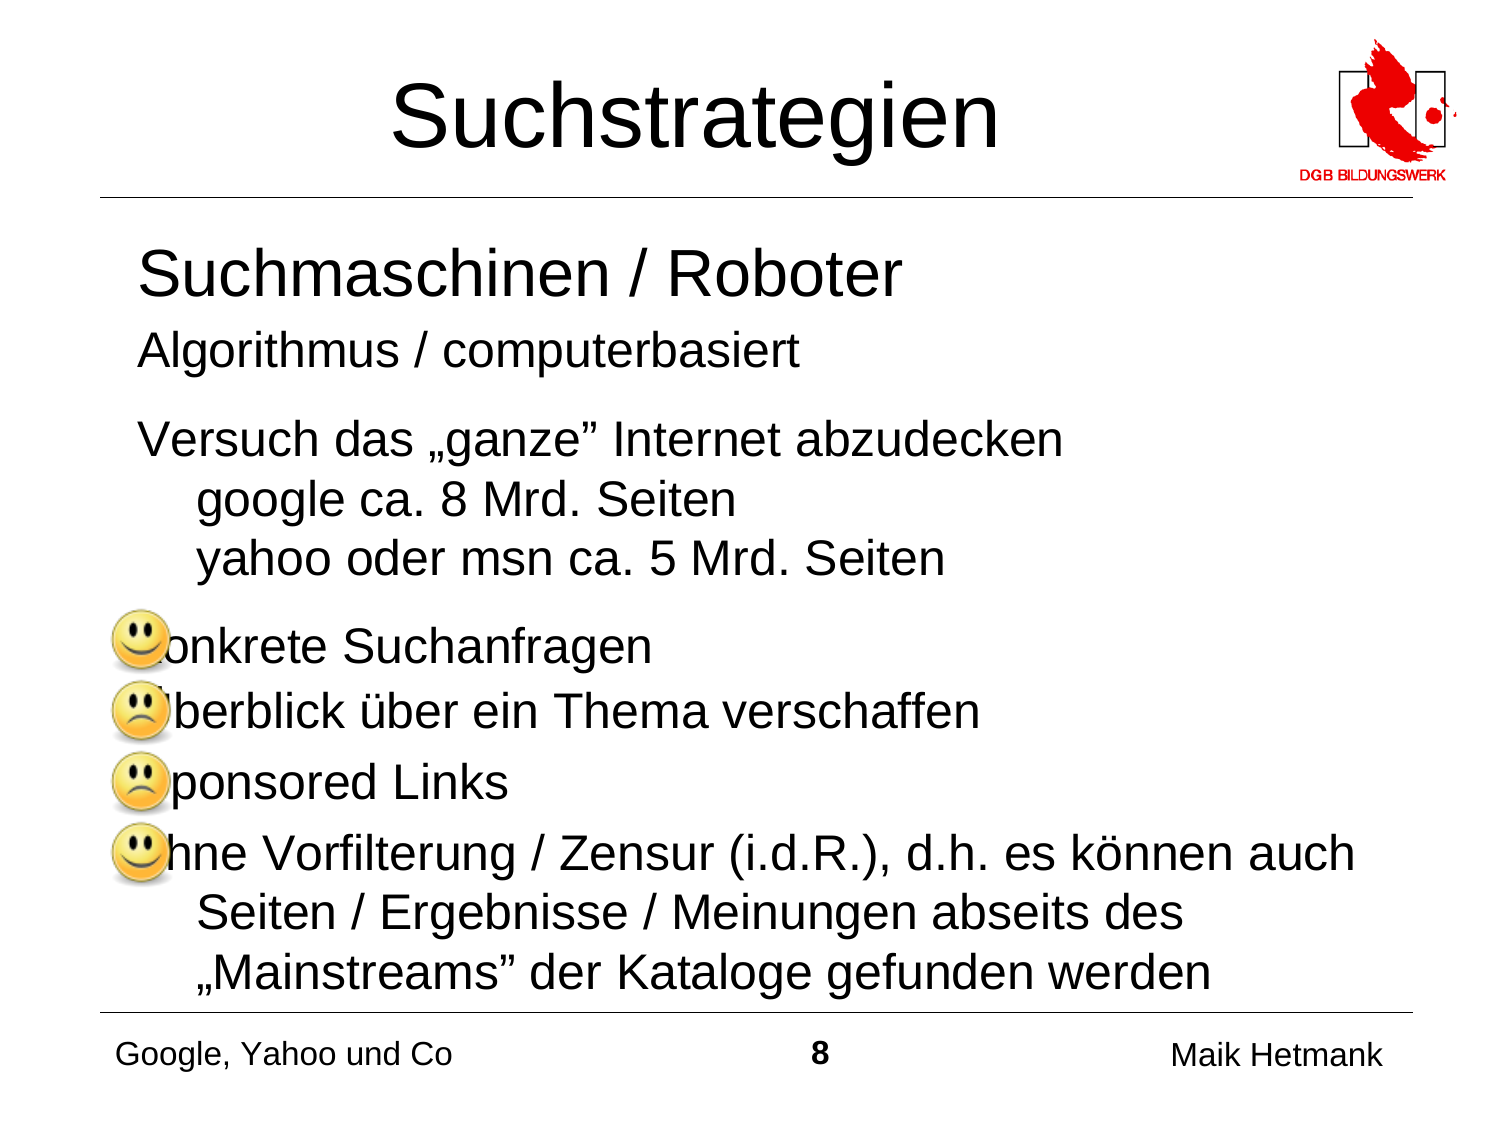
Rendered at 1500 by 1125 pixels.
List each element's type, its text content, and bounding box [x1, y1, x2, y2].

text_box Versuch das „ganze” Internet abzudecken google ca. 8 Mrd. Seiten yahoo oder msn ca. 5 Mrd. Seiten [137, 407, 1407, 583]
text_box Überblick über ein Thema verschaffen [179, 679, 1407, 735]
text_box Sponsored Links [179, 750, 1407, 806]
picture [1299, 37, 1457, 181]
text_box Algorithmus / computerbasiert [137, 318, 1334, 382]
text_box ohne Vorfilterung / Zensur (i.d.R.), d.h. es können auch Seiten / Ergebnisse / Meinungen abseits des „Mainstreams” der Kataloge gefunden werden [137, 820, 1407, 996]
text_box konkrete Suchanfragen [179, 614, 1407, 670]
title Suchstrategien [87, 49, 1305, 175]
text_box Suchmaschinen / Roboter [137, 230, 1407, 306]
picture [103, 603, 179, 892]
